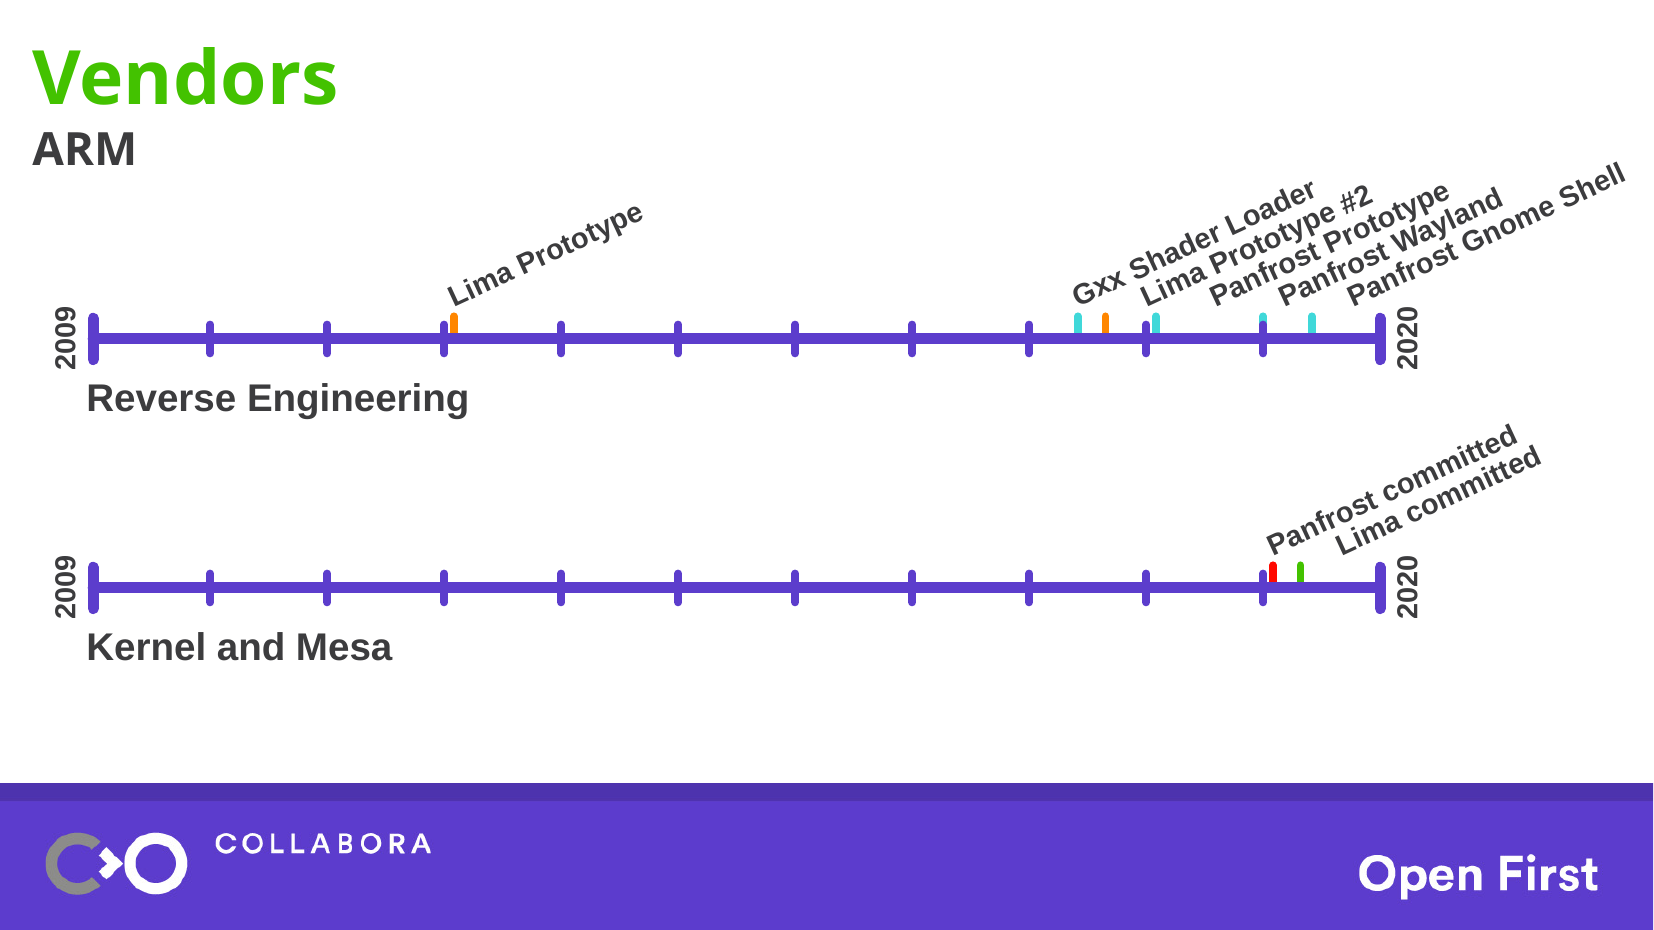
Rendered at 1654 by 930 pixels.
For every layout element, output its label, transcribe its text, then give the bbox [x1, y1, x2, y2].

title Vendors ARM [32, 29, 1605, 193]
picture [0, 0, 1654, 930]
